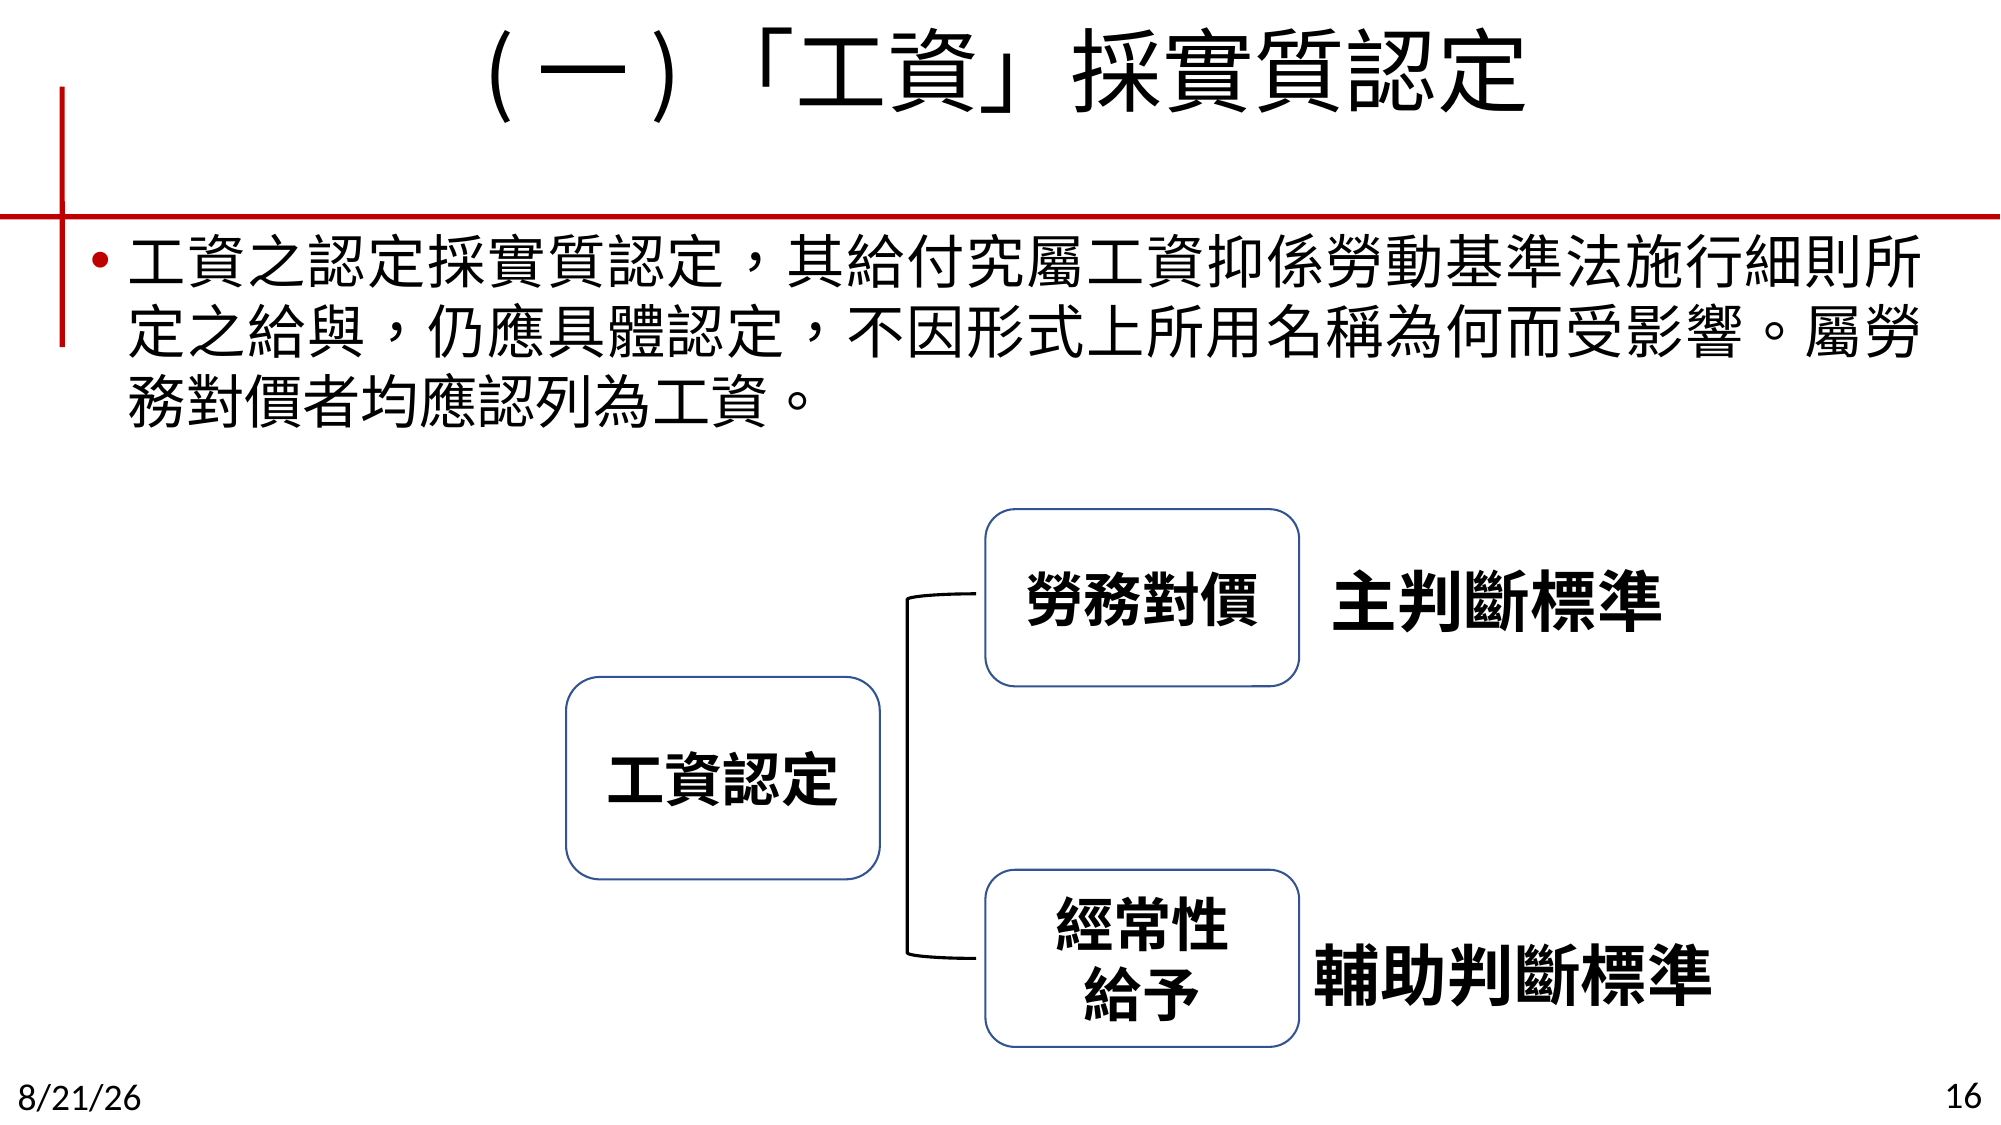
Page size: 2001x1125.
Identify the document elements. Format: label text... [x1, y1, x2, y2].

title (一)「工資」採實質認定 [75, 6, 1938, 211]
text_box 經常性 給予 [1213, 931, 1224, 943]
text_box 工資認定 [566, 676, 880, 880]
slide_number <編號> [1701, 1063, 1998, 1118]
text_box 經常性 給予 [985, 869, 1300, 1047]
text_box 輔助判斷標準 [1224, 926, 1750, 1022]
slide_number 9/22/20 [2, 1065, 452, 1116]
list 工資之認定採實質認定，其給付究屬工資抑係勞動基準法施行細則所定之給與，仍應具體認定，不因形式上所用名稱為何而受影響。屬勞務對價者均應認列為工資。 [75, 217, 1938, 1027]
text_box 勞務對價 [985, 509, 1300, 687]
text_box 主判斷標準 [1300, 552, 1767, 648]
